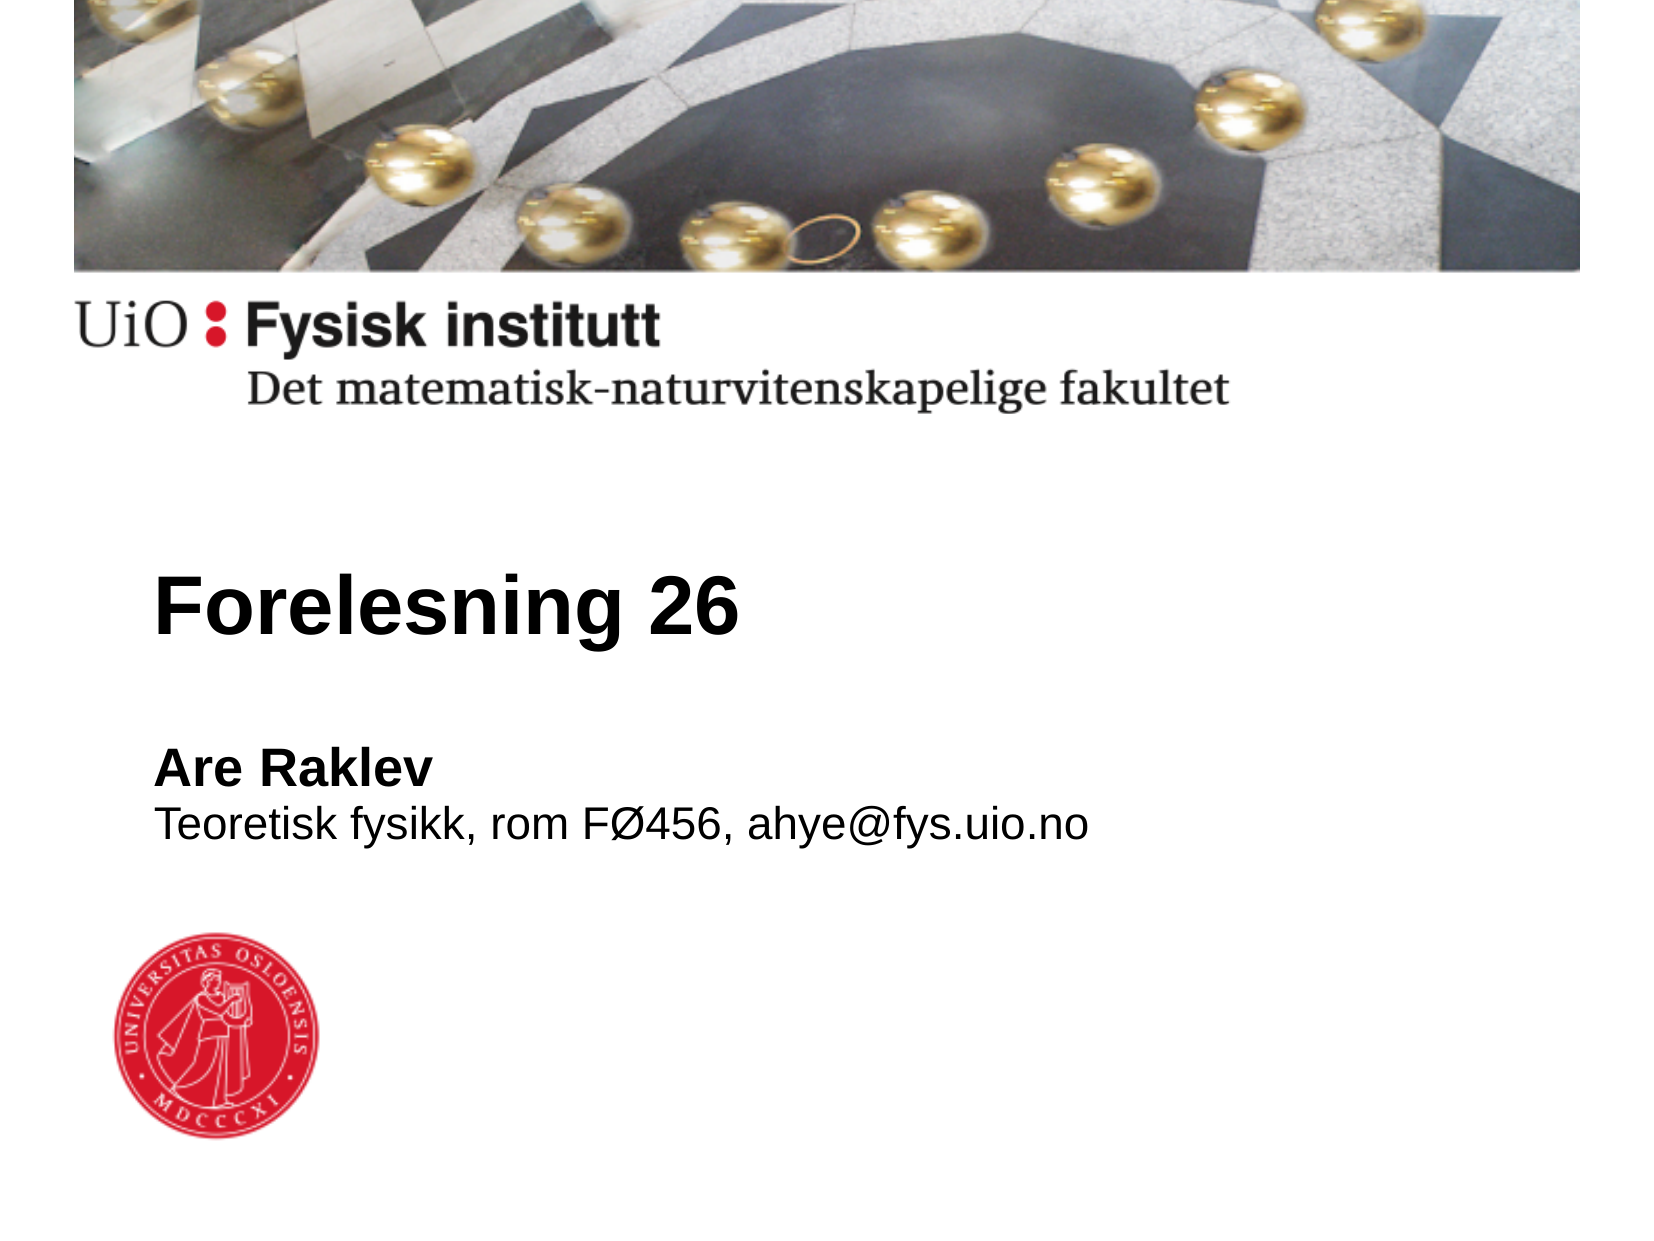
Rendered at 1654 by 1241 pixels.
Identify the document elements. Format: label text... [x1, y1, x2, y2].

picture [74, 0, 1580, 280]
title Are Raklev Teoretisk fysikk, rom FØ456, ahye@fys.uio.no [153, 725, 1500, 862]
picture [72, 292, 1238, 420]
subtitle Forelesning 26 [153, 545, 1418, 666]
picture [109, 927, 326, 1147]
